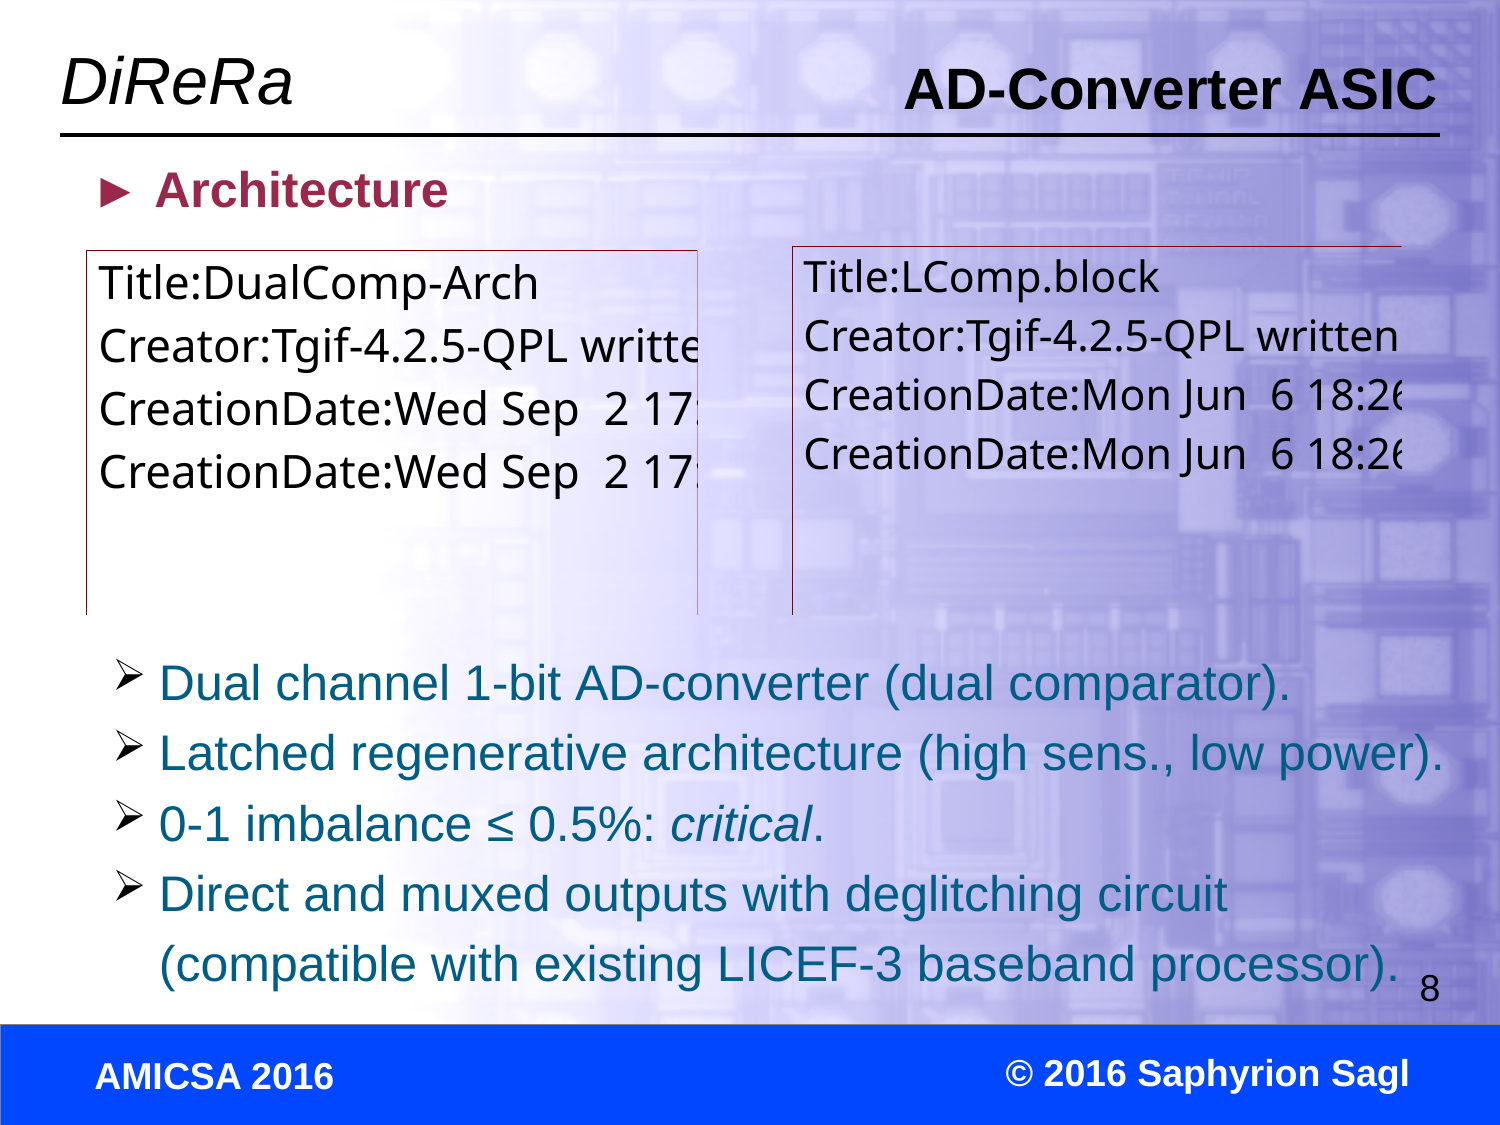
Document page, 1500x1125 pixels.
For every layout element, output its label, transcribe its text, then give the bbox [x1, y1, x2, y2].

text_box AD-Converter ASIC [735, 43, 1453, 129]
text_box ► Architecture [76, 150, 466, 226]
picture [83, 247, 698, 616]
text_box Dual channel 1-bit AD-converter (dual comparator). Latched regenerative architecture (high sens., low power). 0-1 imbalance ≤ 0.5%: critical. Direct and muxed outputs with deglitching circuit (compatible with existing LICEF-3 baseband processor). [112, 650, 1456, 992]
table_cell 115.38MHz [5, 0, 1500, 1024]
picture [789, 243, 1402, 616]
